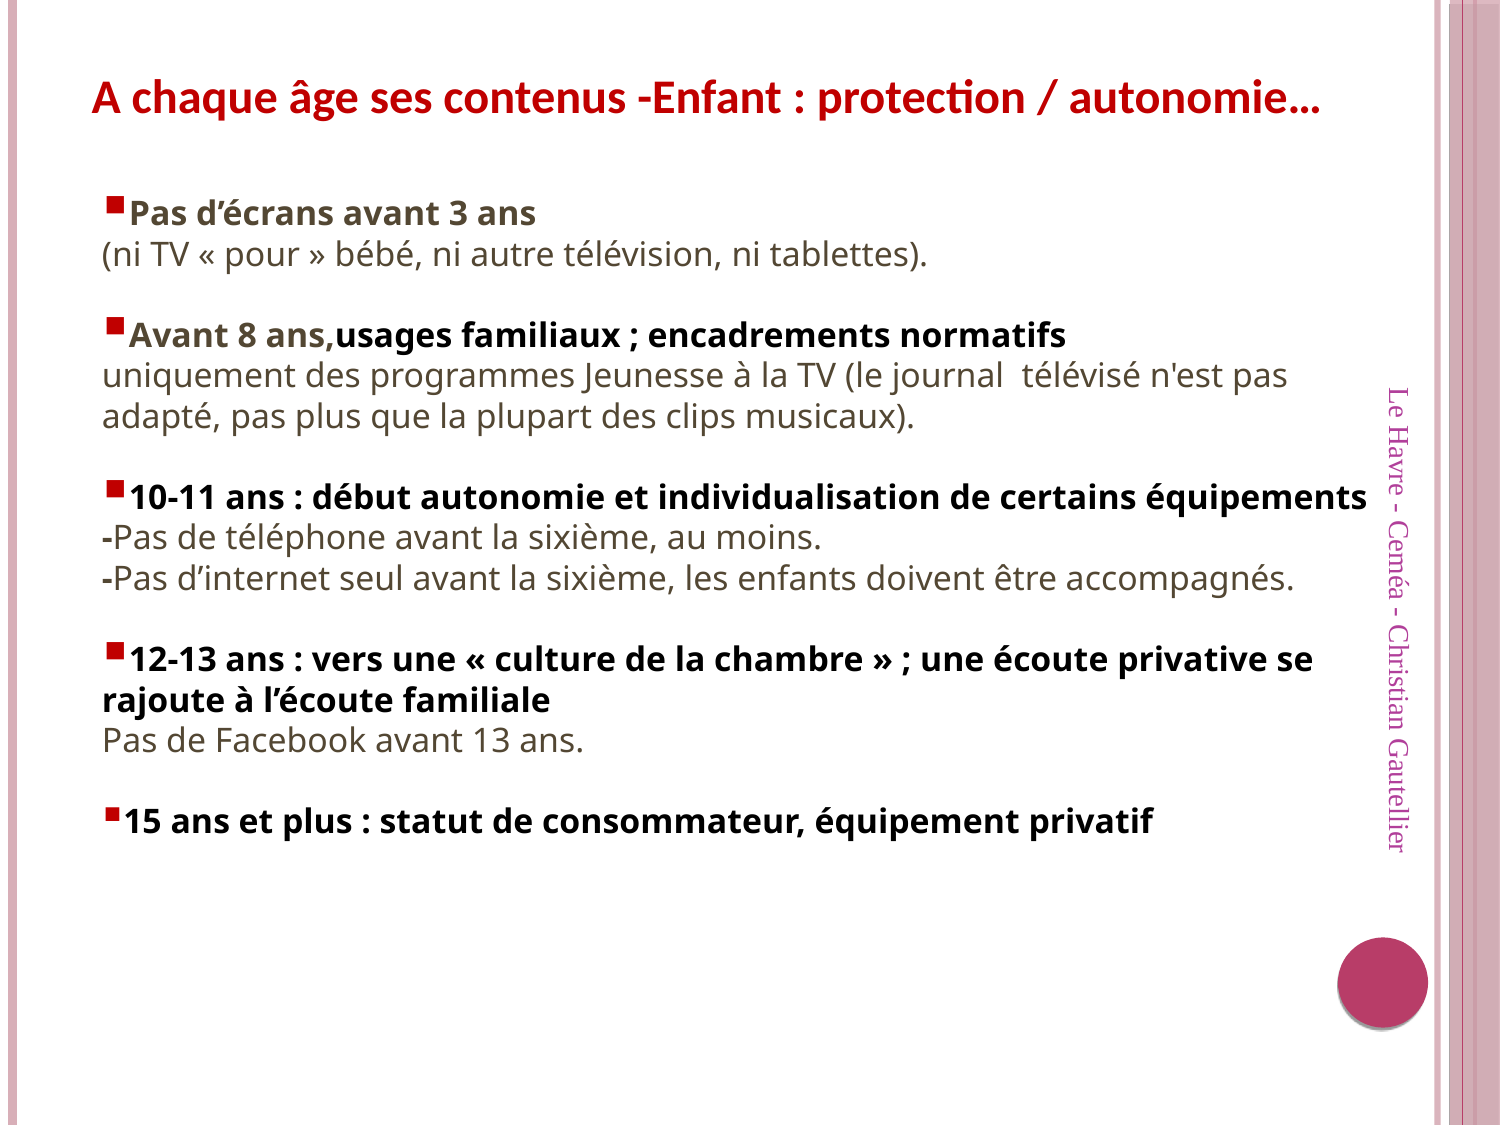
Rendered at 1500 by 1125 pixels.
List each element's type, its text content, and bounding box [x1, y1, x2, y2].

footer Le Havre - Ceméa - Christian Gautellier [1379, 380, 1440, 906]
title A chaque âge ses contenus -Enfant : protection / autonomie… [76, 42, 1427, 138]
list Pas d’écrans avant 3 ans (ni TV « pour » bébé, ni autre télévision, ni tablettes). Avant 8 ans,usages familiaux ; encadrements normatifs uniquement des programmes Jeunesse à la TV (le journal télévisé n'est pas adapté, pas plus que la plupart des clips musicaux). 10-11 ans : début autonomie et individualisation de certains équipements -Pas de téléphone avant la sixième, au moins. -Pas d’internet seul avant la sixième, les enfants doivent être accompagnés. 12-13 ans : vers une « culture de la chambre » ; une écoute privative se rajoute à l’écoute familiale Pas de Facebook avant 13 ans. 15 ans et plus : statut de consommateur, équipement privatif [11, 184, 1418, 1059]
